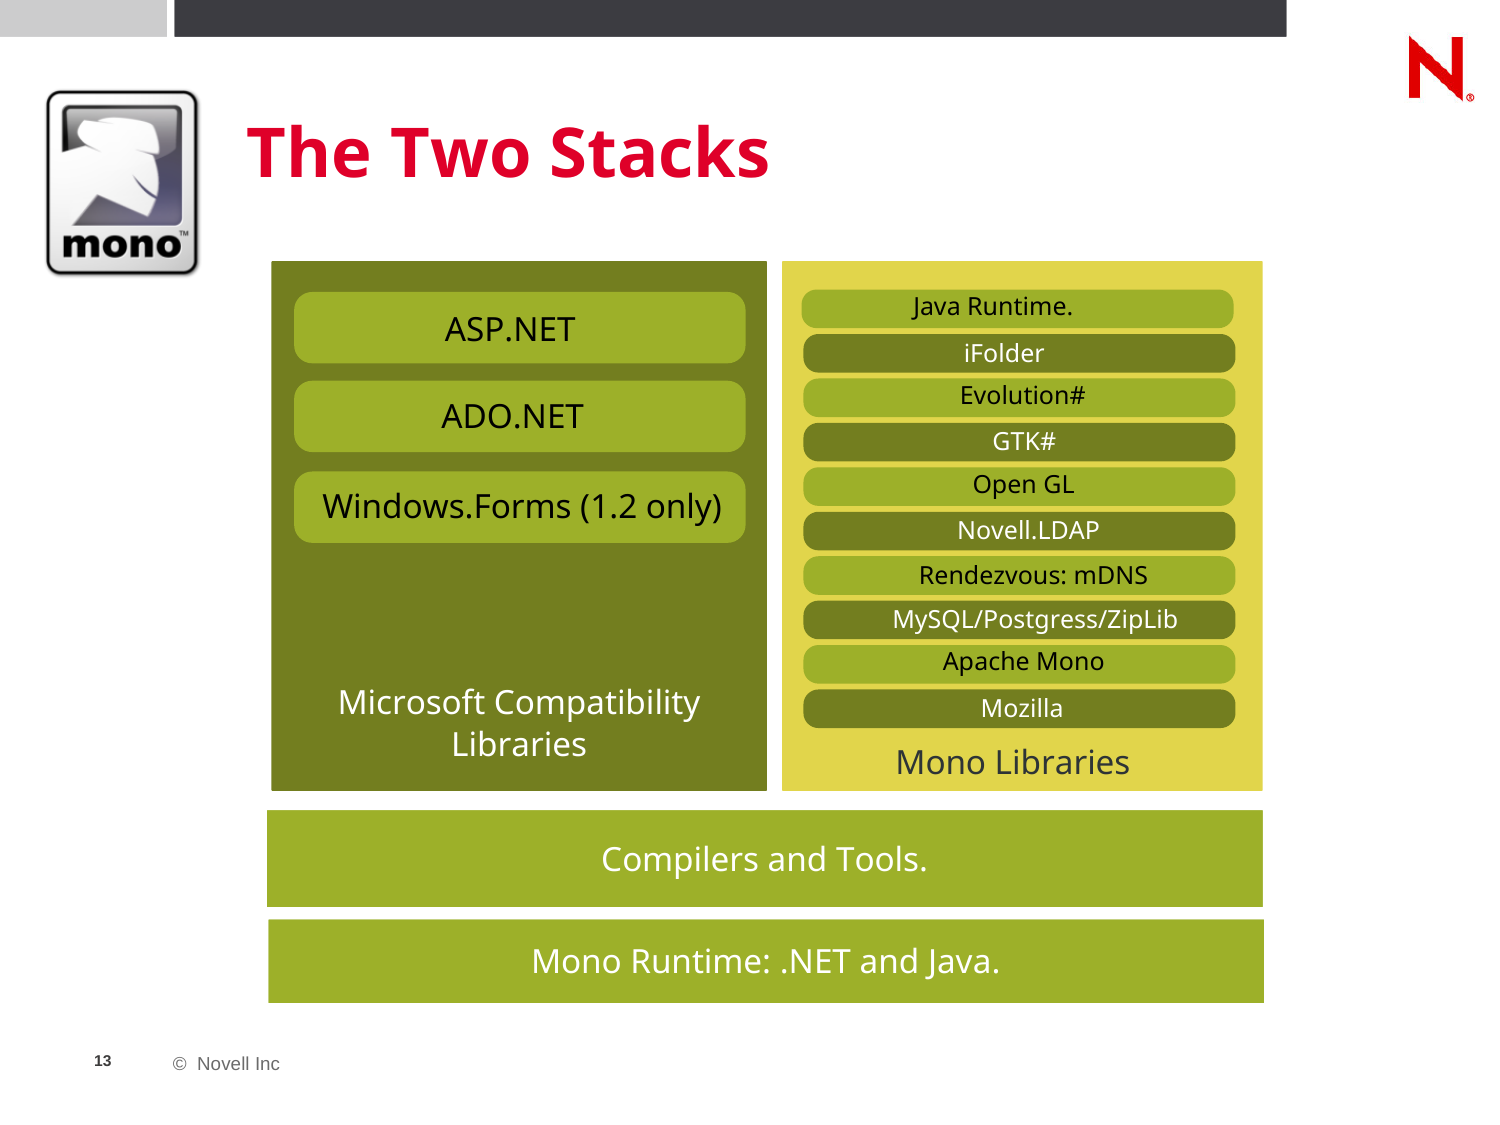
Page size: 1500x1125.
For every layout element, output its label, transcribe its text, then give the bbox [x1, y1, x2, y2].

text_box Compilers and Tools. [267, 810, 1263, 907]
text_box Java Runtime. [913, 289, 1125, 325]
text_box Apache Mono [942, 644, 1091, 680]
text_box [271, 261, 767, 657]
text_box Novell.LDAP [957, 513, 1094, 548]
picture [44, 88, 202, 279]
text_box Mozilla [980, 691, 1060, 726]
text_box GTK# [992, 424, 1052, 460]
text_box Evolution# [959, 378, 1078, 413]
text_box ASP.NET [439, 307, 581, 354]
text_box [782, 261, 1263, 791]
text_box Microsoft Compatibility Libraries [271, 657, 767, 773]
text_box iFolder [963, 336, 1051, 371]
text_box [271, 773, 767, 791]
text_box Windows.Forms (1.2 only) [313, 485, 731, 531]
text_box Open GL [972, 467, 1069, 502]
text_box Mono Libraries [864, 731, 1162, 791]
text_box ADO.NET [431, 394, 595, 441]
text_box Mono Runtime: .NET and Java. [268, 919, 1264, 1003]
text_box MySQL/Postgress/ZipLib [892, 602, 1164, 637]
text_box Rendezvous: mDNS [918, 558, 1132, 594]
picture [1404, 32, 1477, 105]
title The Two Stacks [246, 69, 1410, 232]
